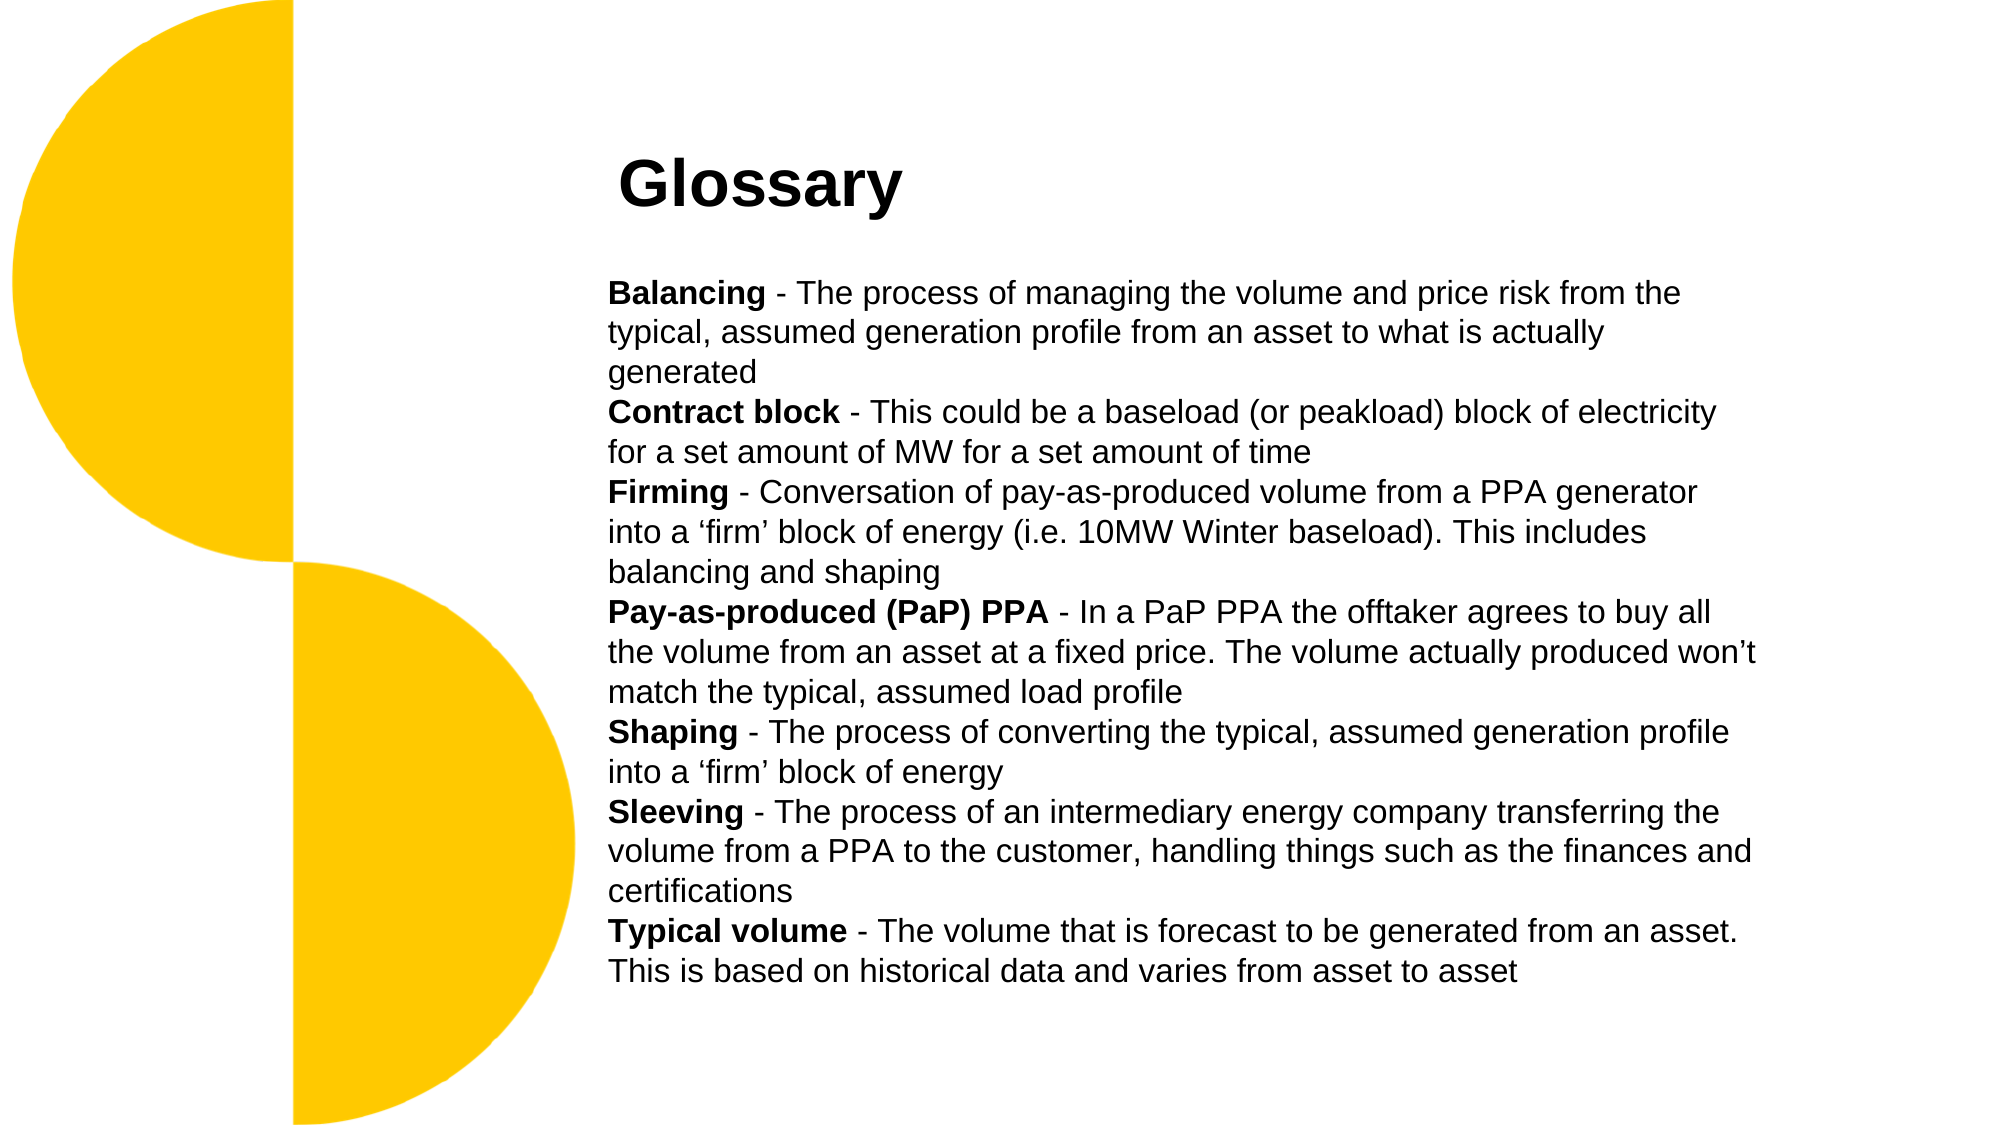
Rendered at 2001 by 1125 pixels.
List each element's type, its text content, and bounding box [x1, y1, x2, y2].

title Glossary [618, 139, 1854, 279]
title Balancing - The process of managing the volume and price risk from the typical, assumed generation profile from an asset to what is actually generated Contract block - This could be a baseload (or peakload) block of electricity for a set amount of MW for a set amount of time Firming - Conversation of pay-as-produced volume from a PPA generator into a ‘firm’ block of energy (i.e. 10MW Winter baseload). This includes balancing and shaping Pay-as-produced (PaP) PPA - In a PaP PPA the offtaker agrees to buy all the volume from an asset at a fixed price. The volume actually produced won’t match the typical, assumed load profile Shaping - The process of converting the typical, assumed generation profile into a ‘firm’ block of energy Sleeving - The process of an intermediary energy company transferring the volume from a PPA to the customer, handling things such as the finances and certifications Typical volume - The volume that is forecast to be generated from an asset. This is based on historical data and varies from asset to asset [607, 270, 1759, 1068]
